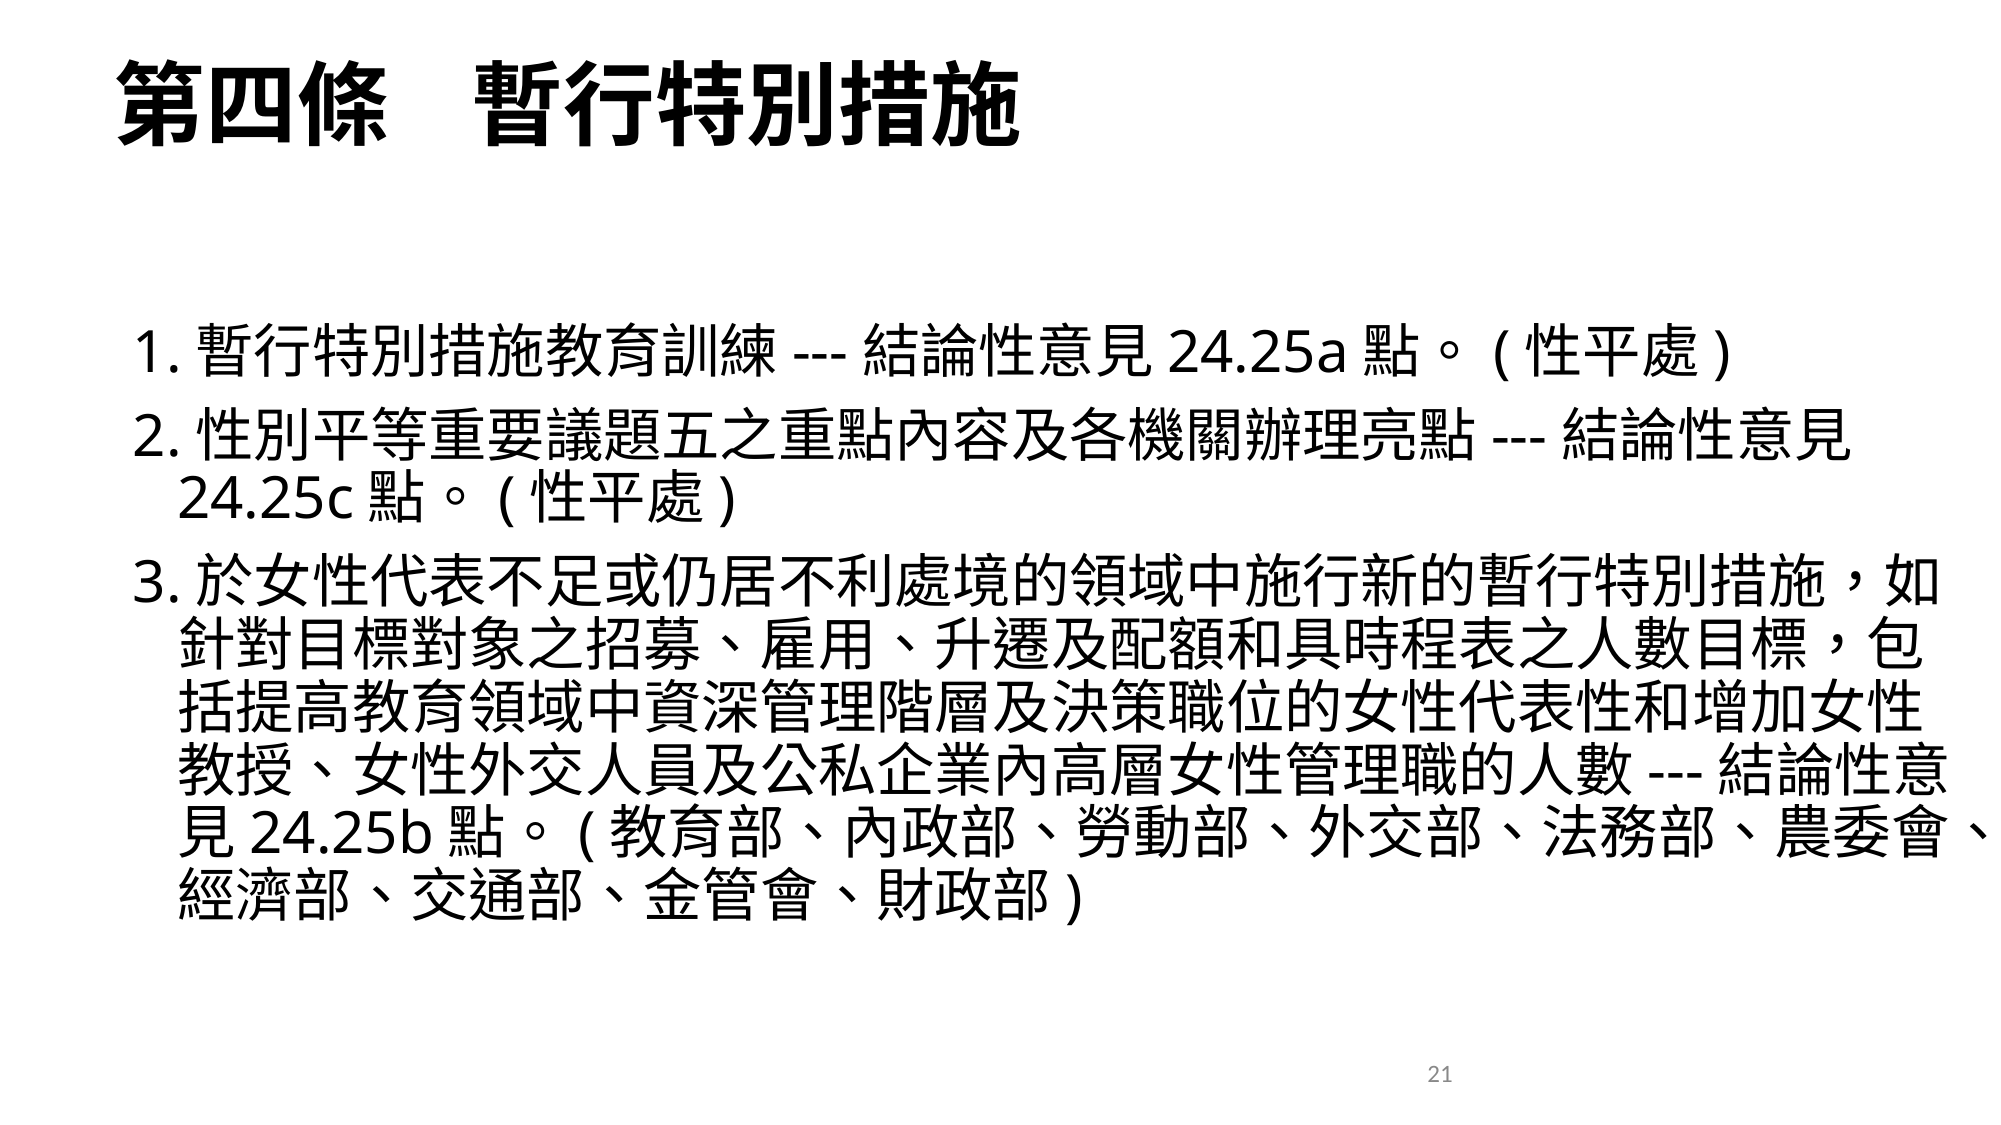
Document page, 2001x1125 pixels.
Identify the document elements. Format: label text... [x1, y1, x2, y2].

title 第四條 暫行特別措施 [98, 0, 1885, 218]
text_box 21 [1412, 1042, 1863, 1103]
list 1.暫行特別措施教育訓練---結論性意見24.25a點。(性平處) 2.性別平等重要議題五之重點內容及各機關辦理亮點---結論性意見24.25c點。(性平處) 3.於女性代表不足或仍居不利處境的領域中施行新的暫行特別措施，如針對目標對象之招募、雇用、升遷及配額和具時程表之人數目標，包括提高教育領域中資深管理階層及決策職位的女性代表性和增加女性教授、女性外交人員及公私企業內高層女性管理職的人數---結論性意見24.25b點。(教育部、內政部、勞動部、外交部、法務部、農委會、經濟部、交通部、金管會、財政部) [73, 223, 1967, 1004]
